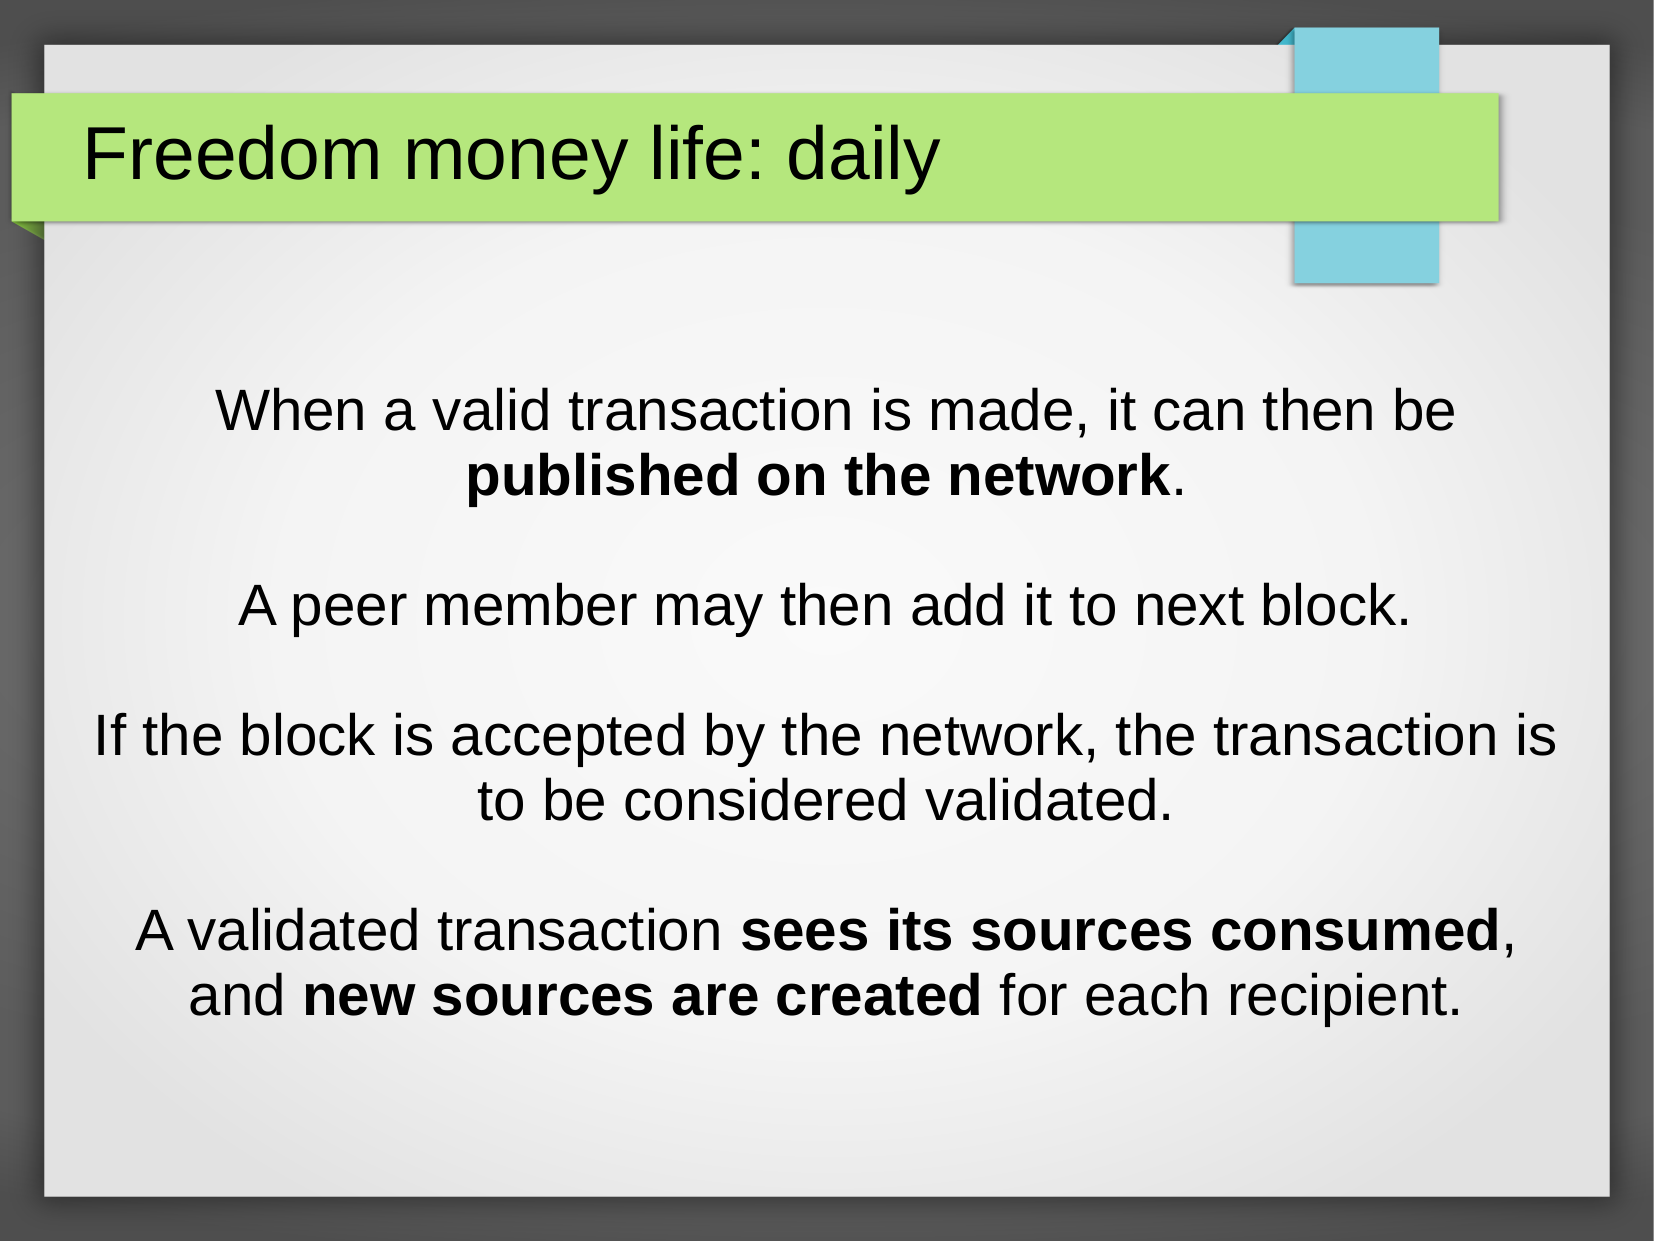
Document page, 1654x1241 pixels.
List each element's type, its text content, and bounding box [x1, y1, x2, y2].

title Freedom money life: daily [82, 94, 1501, 213]
picture [0, 0, 1654, 1241]
subtitle When a valid transaction is made, it can then be published on the network. A peer member may then add it to next block. If the block is accepted by the network, the transaction is to be considered validated. A validated transaction sees its sources consumed, and new sources are created for each recipient. [82, 295, 1571, 1111]
